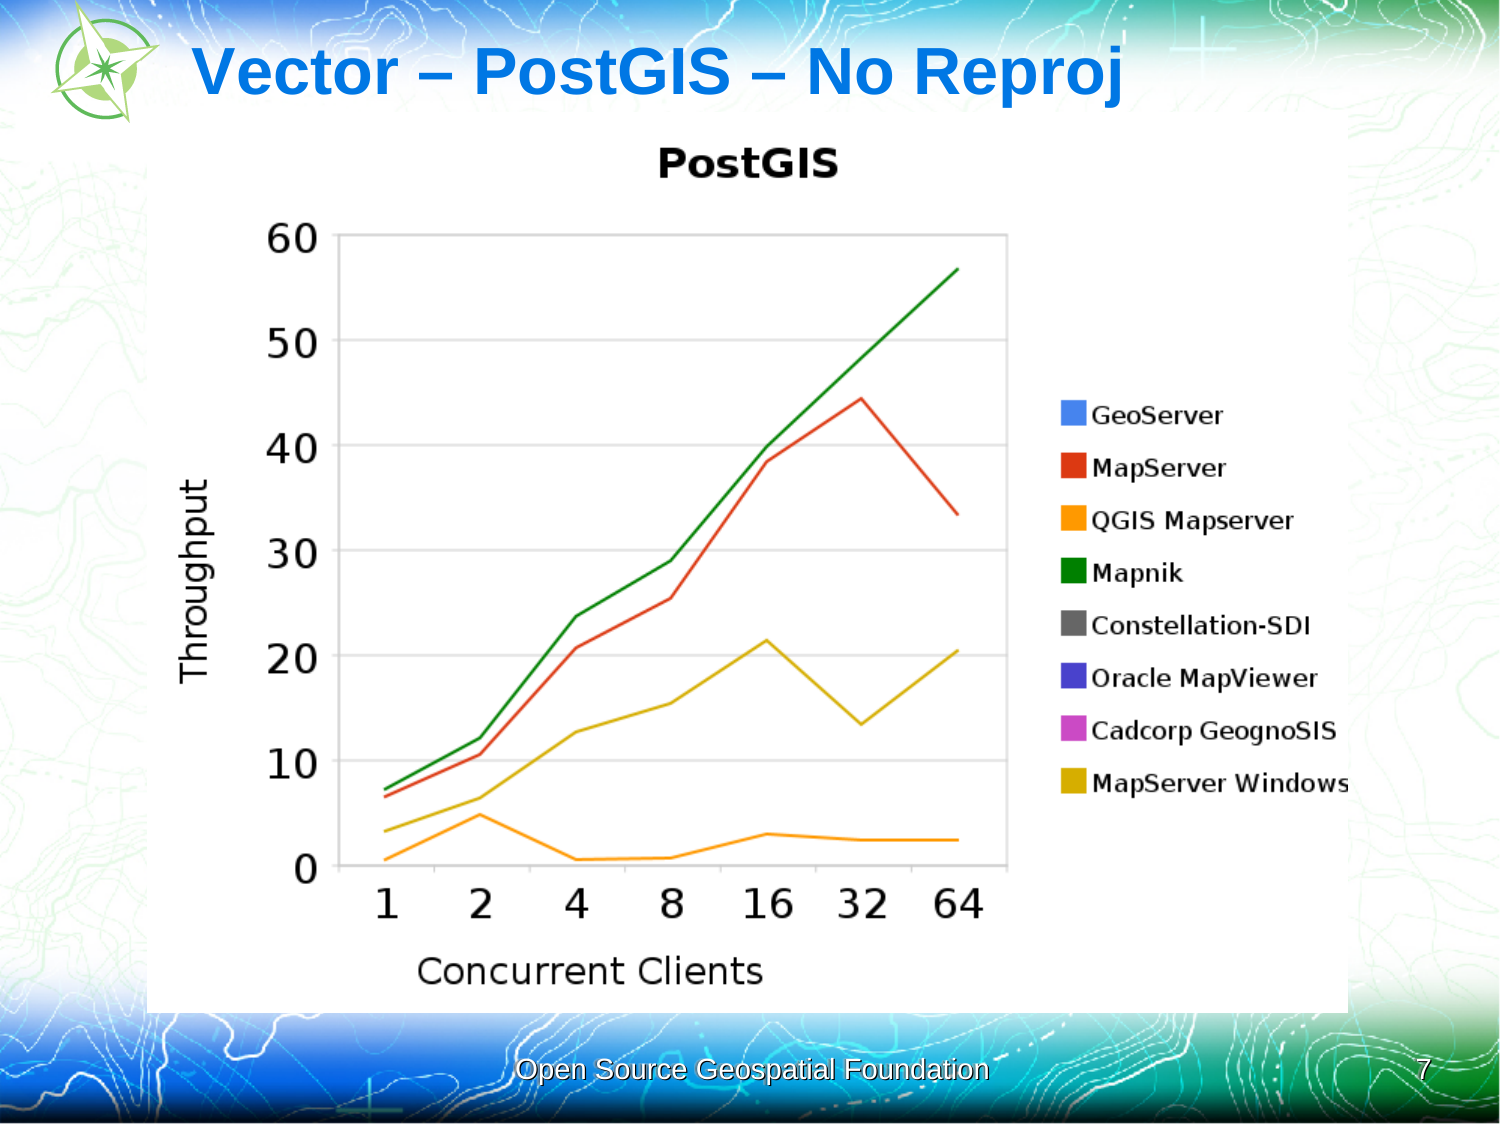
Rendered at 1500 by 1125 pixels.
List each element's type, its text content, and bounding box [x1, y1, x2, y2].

picture [0, 0, 1500, 1125]
title Vector – PostGIS – No Reproj [177, 20, 1477, 122]
